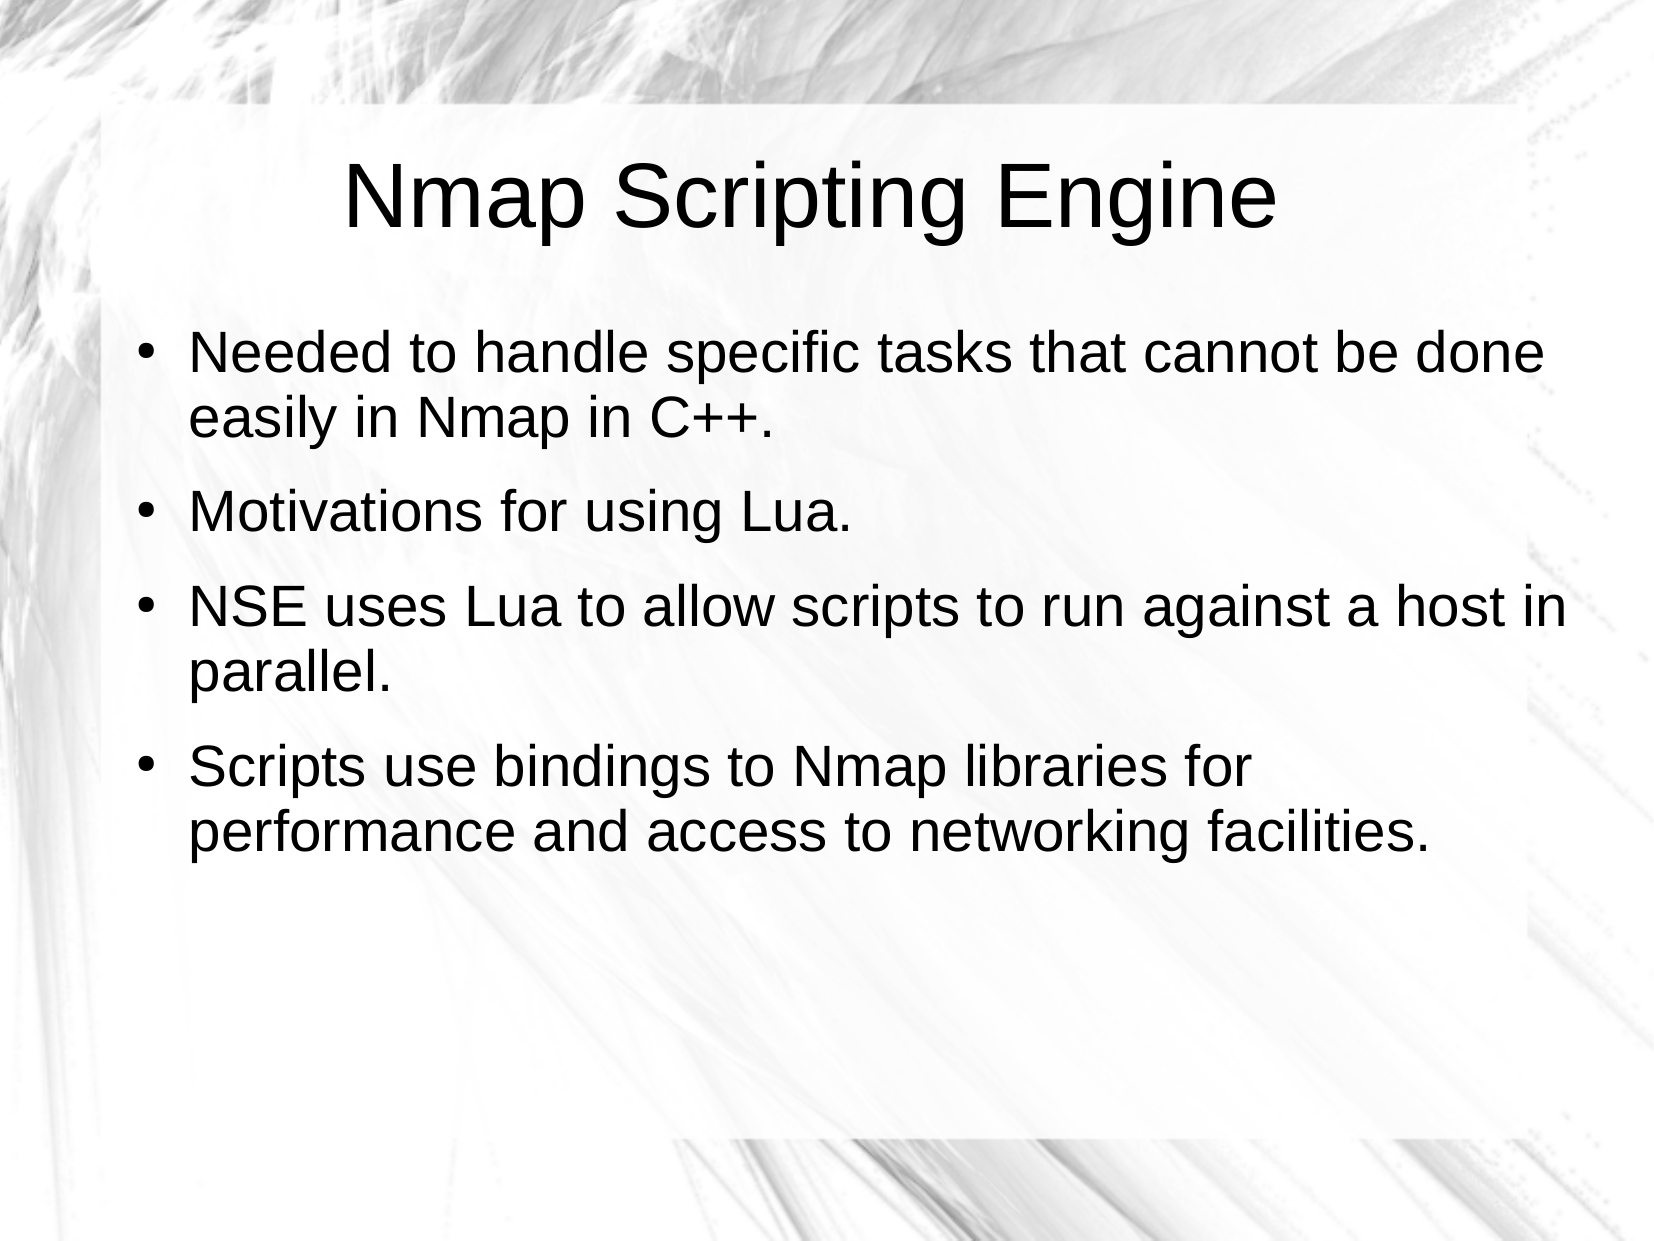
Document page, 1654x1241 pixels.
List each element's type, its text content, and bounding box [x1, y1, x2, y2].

title Nmap Scripting Engine [118, 119, 1506, 273]
list Needed to handle specific tasks that cannot be done easily in Nmap in C++. Motivations for using Lua. NSE uses Lua to allow scripts to run against a host in parallel. Scripts use bindings to Nmap libraries for performance and access to networking facilities. [118, 319, 1571, 1124]
picture [0, 0, 1654, 1241]
